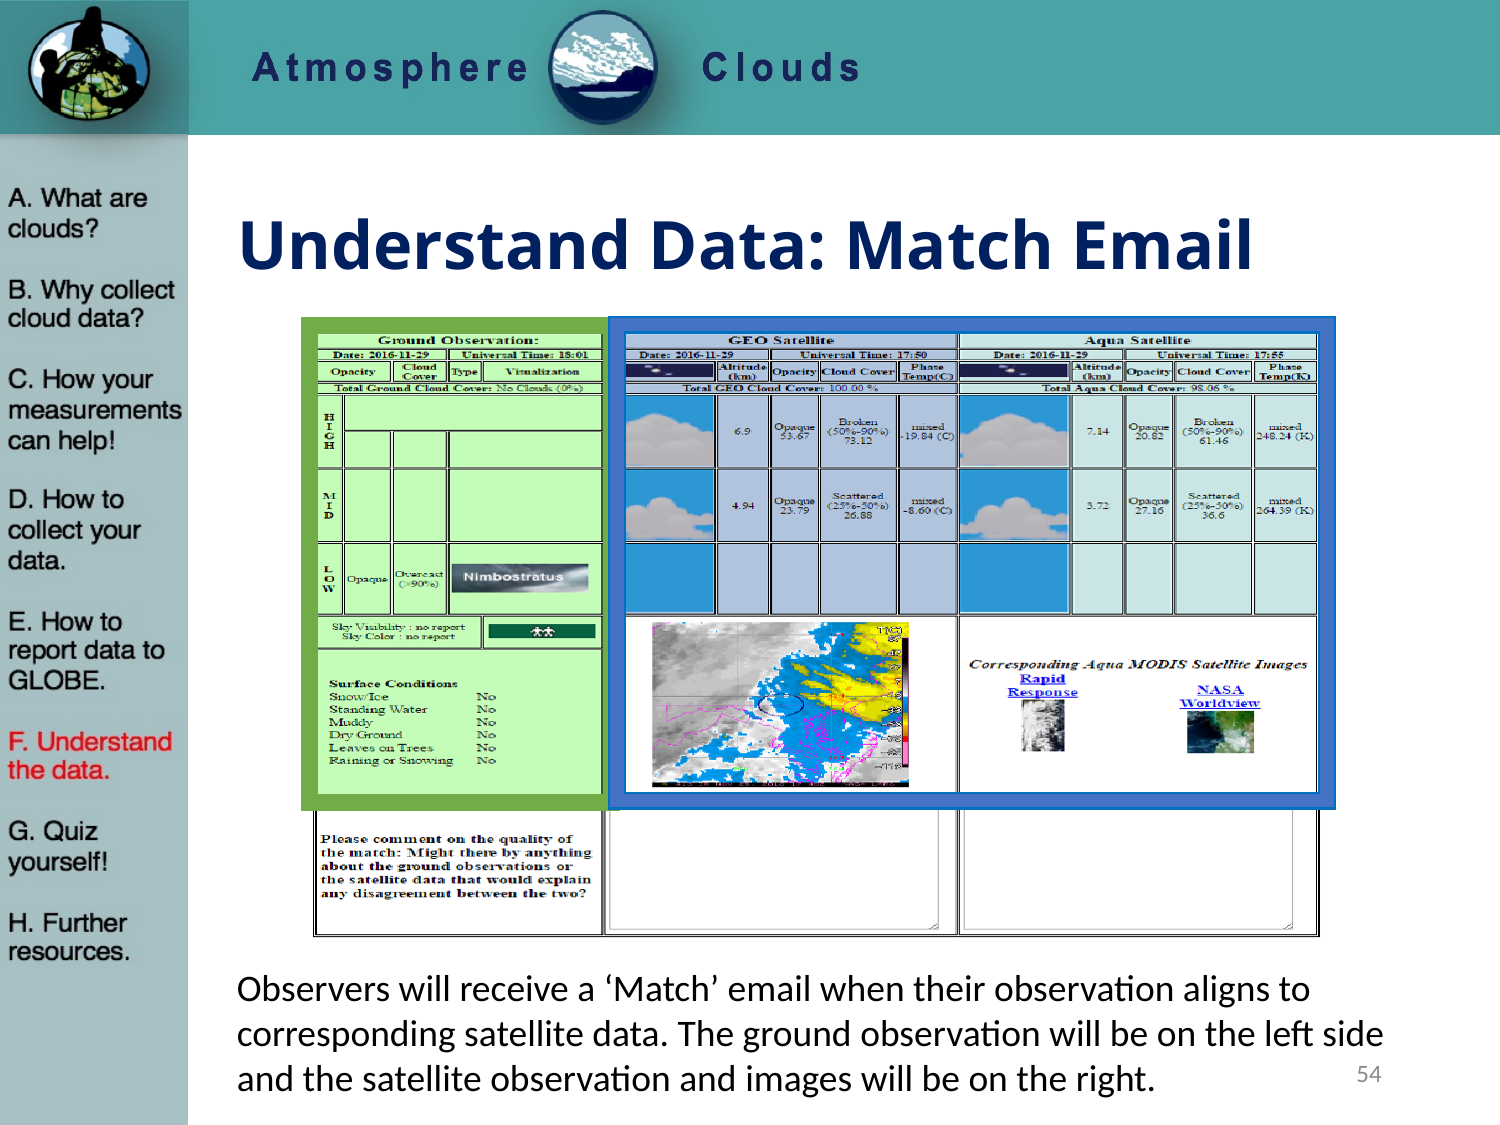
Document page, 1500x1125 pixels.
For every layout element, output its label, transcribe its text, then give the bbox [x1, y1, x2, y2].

text_box Observers will receive a ‘Match’ email when their observation aligns to corresponding satellite data. The ground observation will be on the left side and the satellite observation and images will be on the right. [222, 956, 1462, 1107]
title Understand Data: Match Email [222, 175, 1397, 321]
picture [311, 809, 1325, 939]
text_box [302, 316, 1336, 810]
picture [0, 0, 1500, 1125]
picture [318, 334, 603, 794]
picture [625, 333, 1319, 792]
